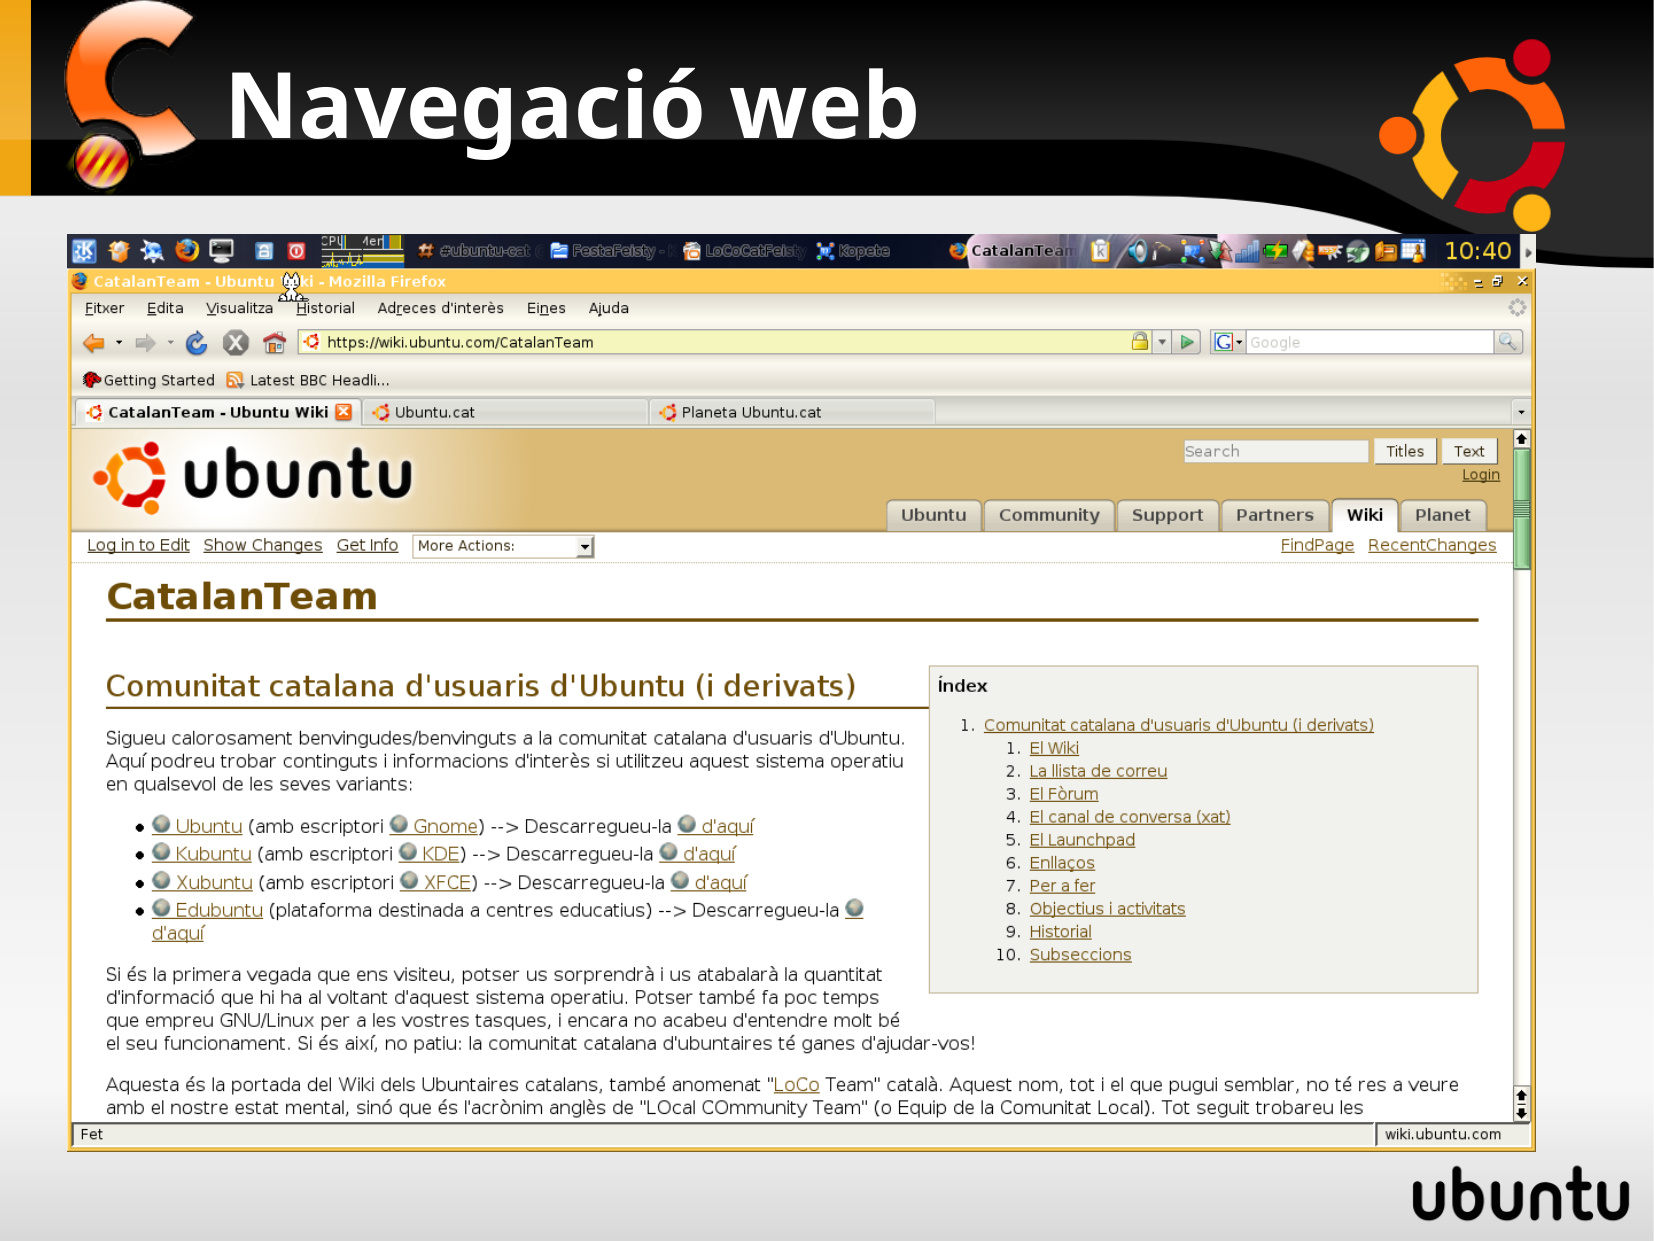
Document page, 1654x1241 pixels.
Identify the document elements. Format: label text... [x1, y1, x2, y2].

title Navegació web [76, 0, 1565, 208]
picture [0, 0, 1654, 1241]
